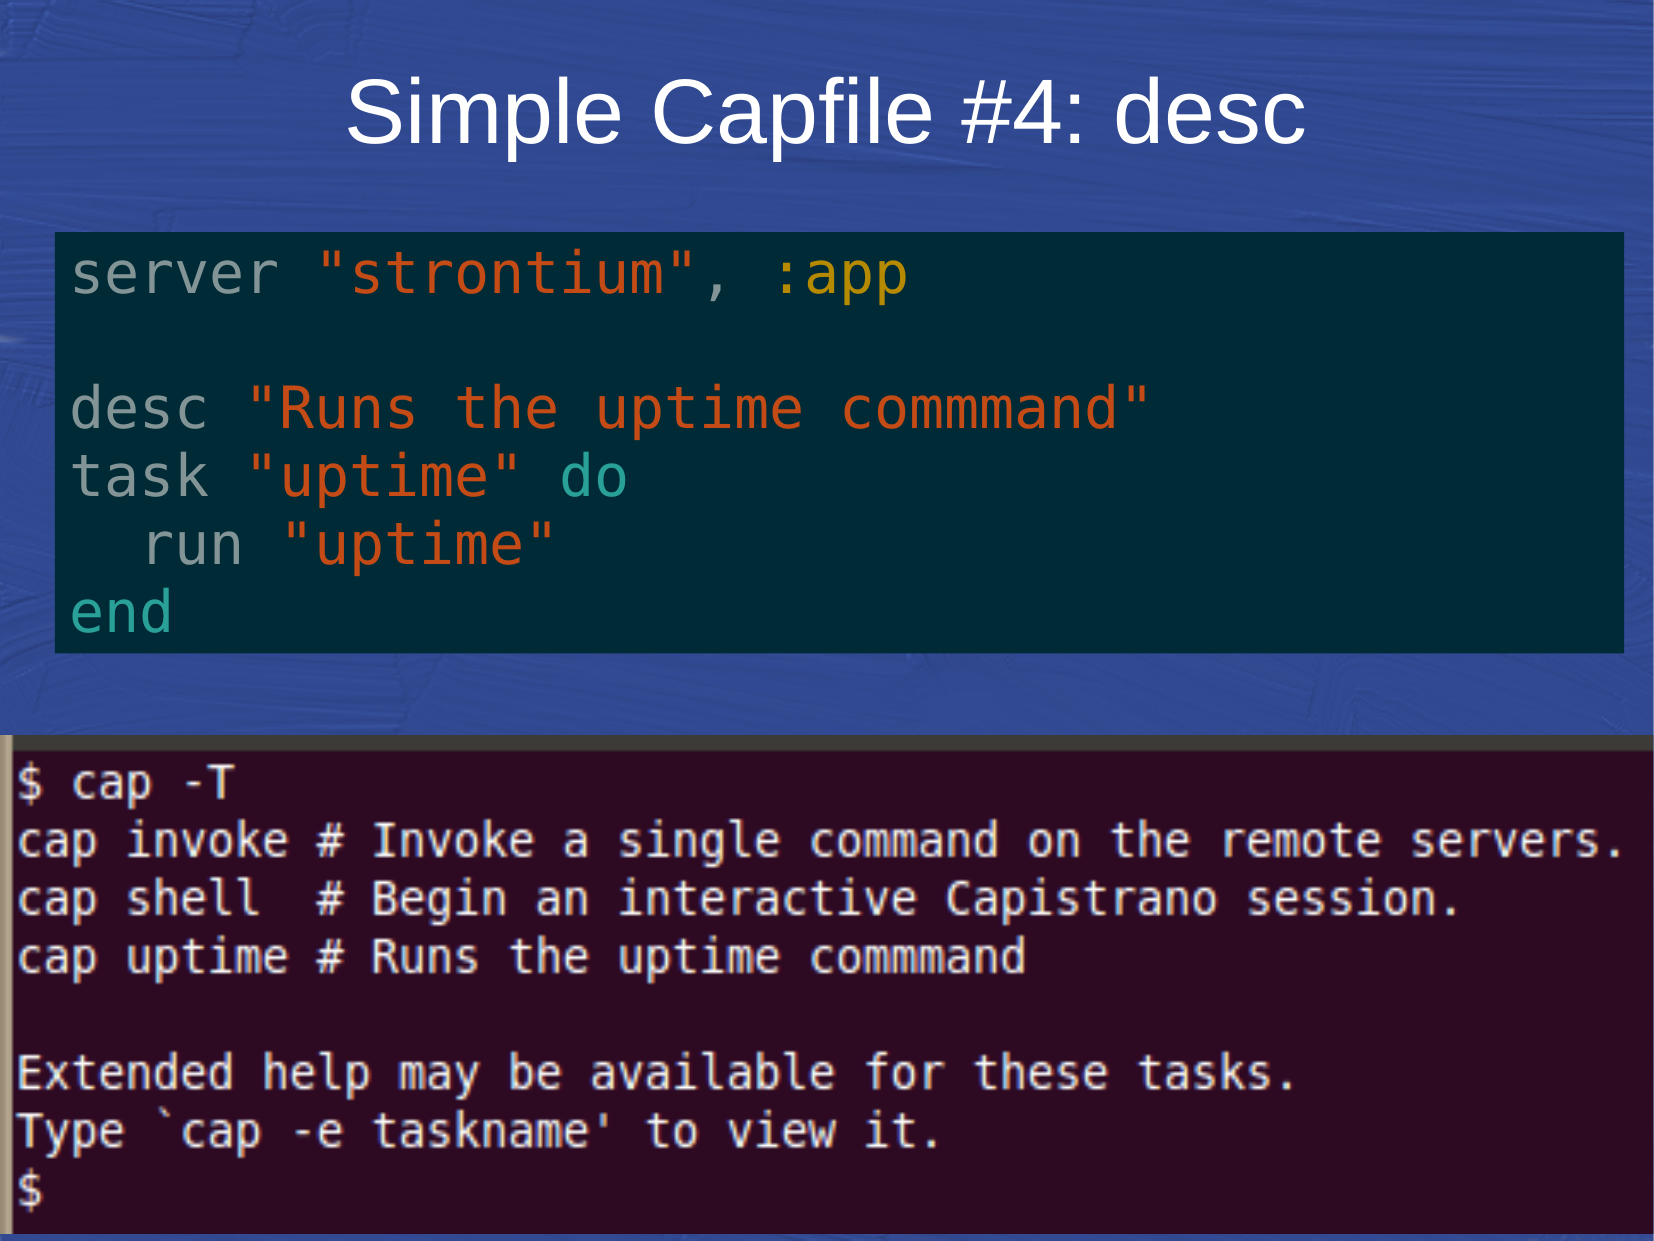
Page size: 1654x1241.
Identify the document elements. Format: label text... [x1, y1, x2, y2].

text_box server "strontium", :app desc "Runs the uptime commmand" task "uptime" do run "uptime" end [54, 232, 1625, 654]
title Simple Capfile #4: desc [82, 15, 1571, 208]
picture [0, 0, 1654, 1241]
